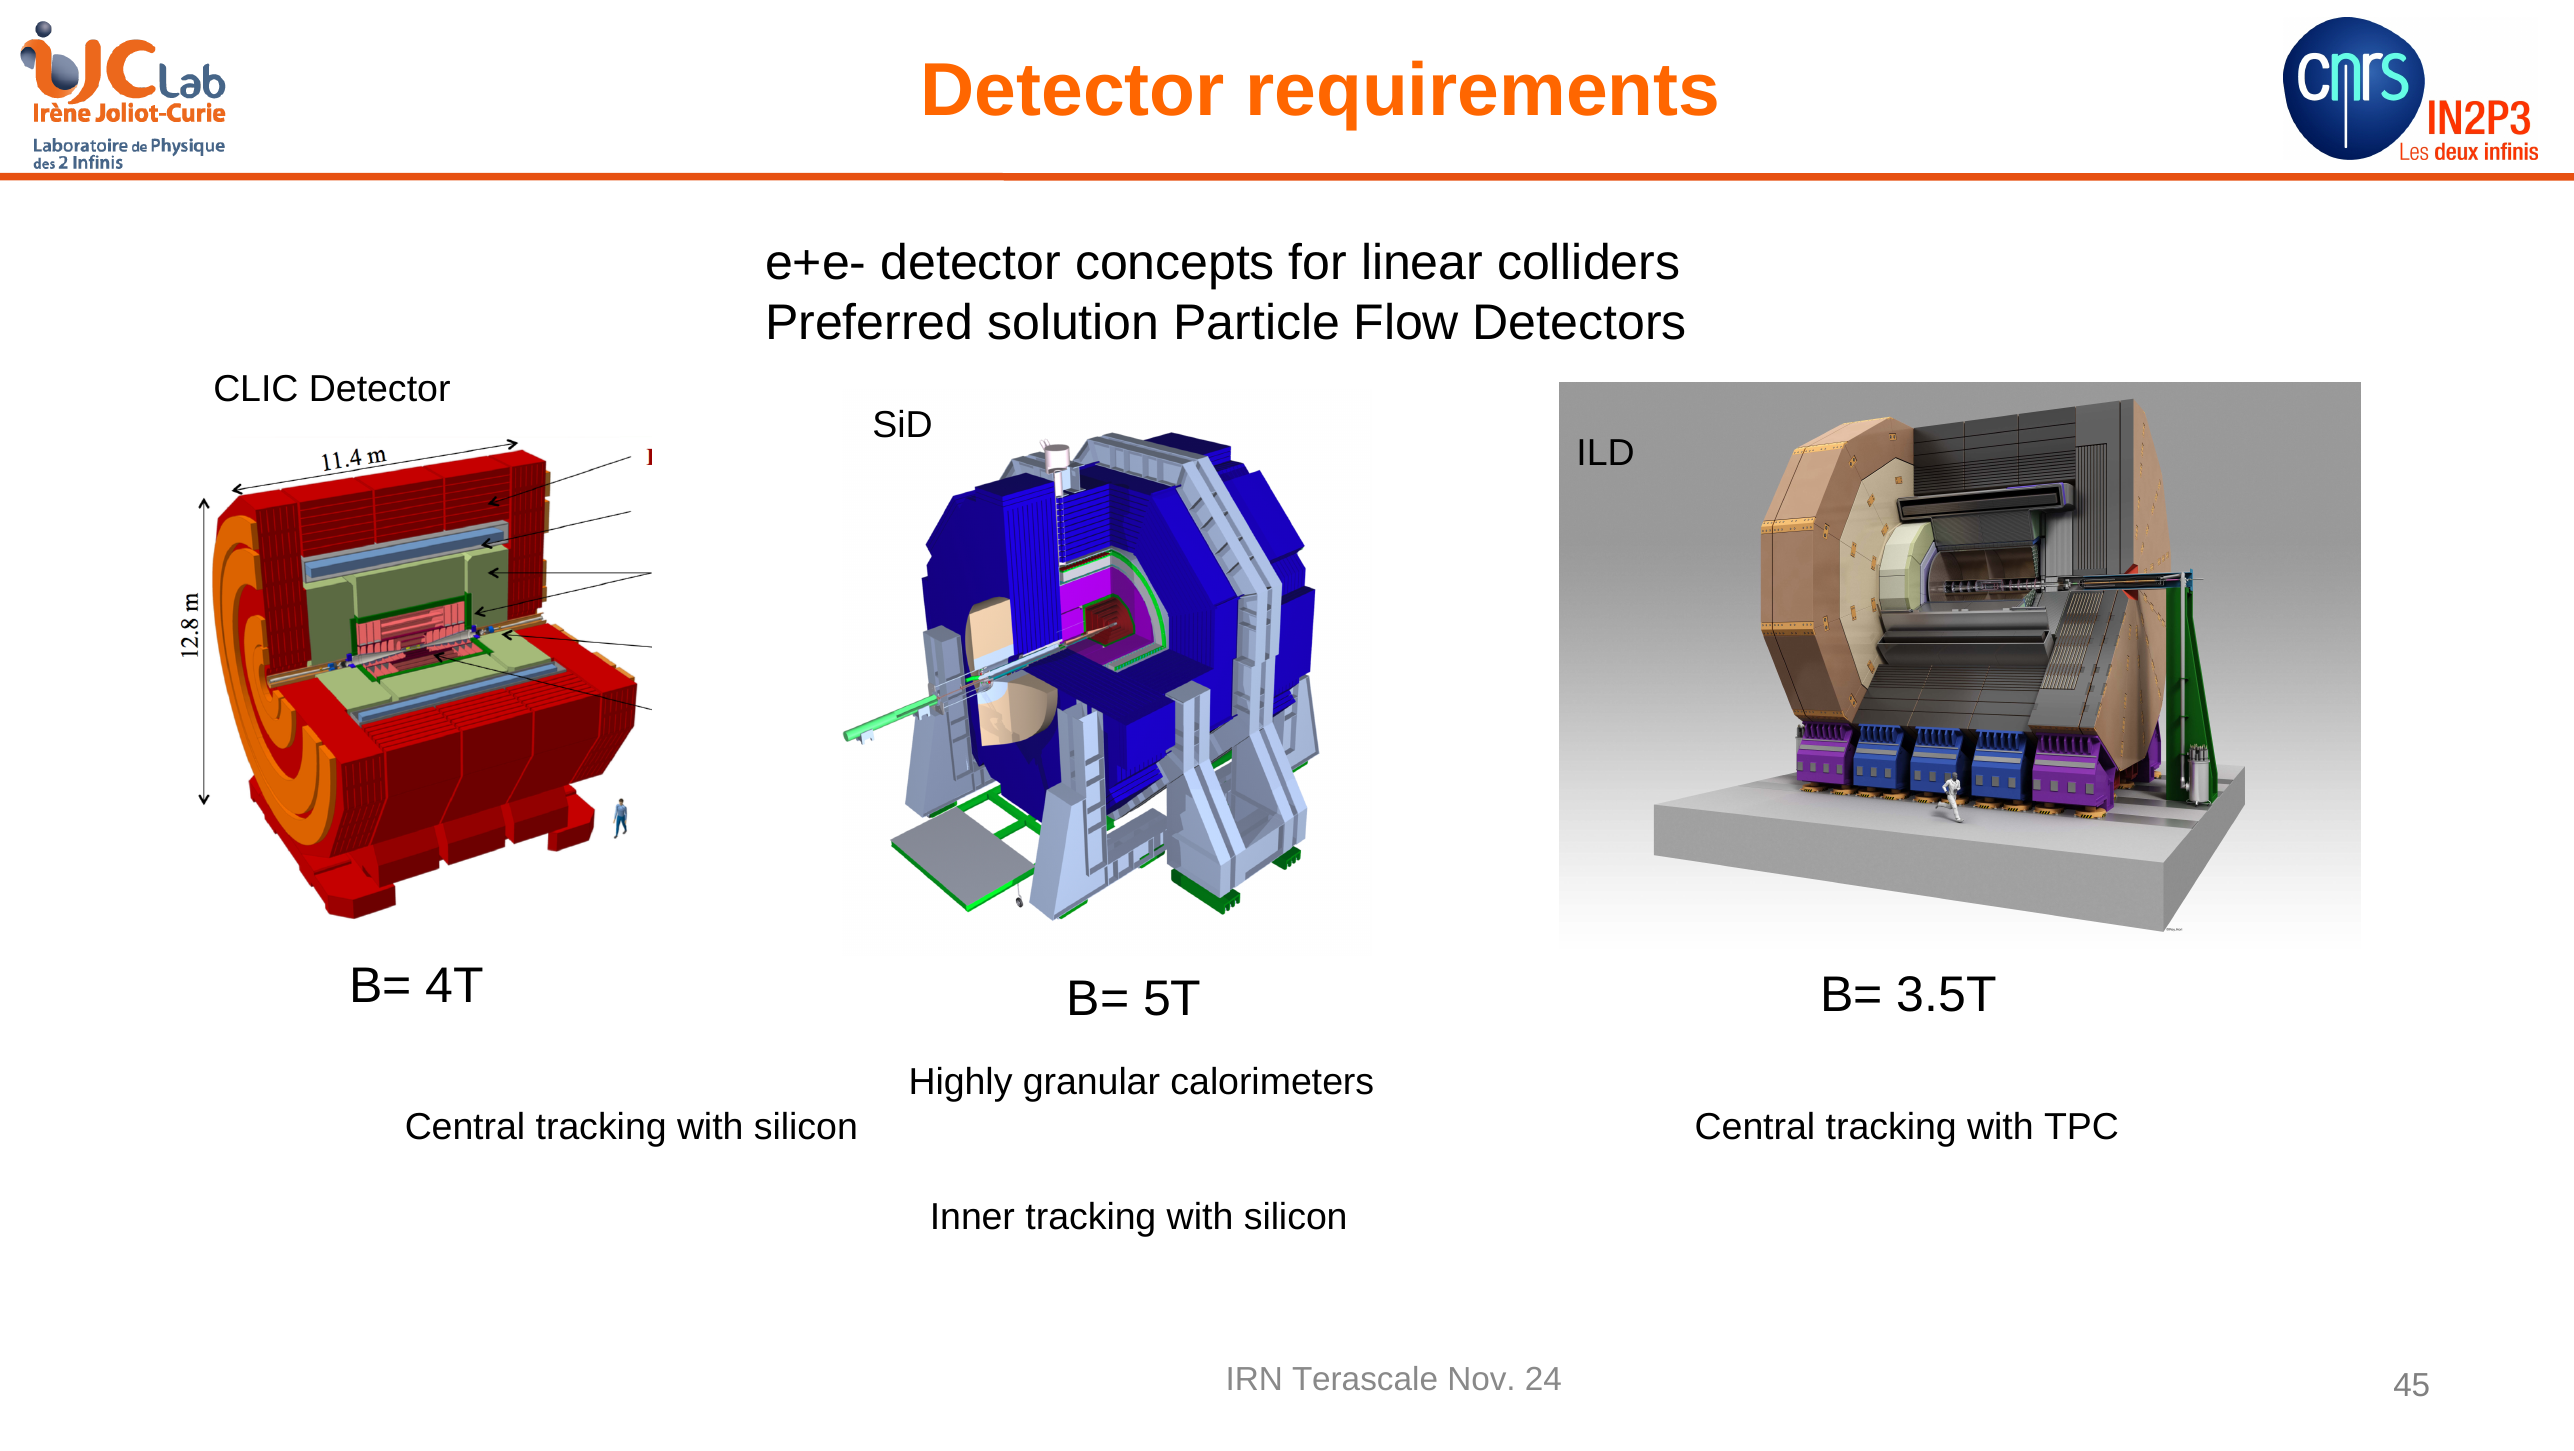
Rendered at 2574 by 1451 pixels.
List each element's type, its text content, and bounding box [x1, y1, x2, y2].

text_box SiD [857, 392, 1037, 485]
picture [1559, 382, 2361, 949]
text_box CLIC Detector [198, 356, 549, 429]
text_box B= 4T [334, 944, 500, 1069]
picture [4, 6, 241, 184]
title Detector requirements [226, 9, 2415, 162]
picture [2415, 17, 2538, 160]
text_box B= 5T [1052, 958, 1217, 1083]
text_box B= 3.5T [1805, 954, 2028, 1079]
text_box ILD [1561, 421, 1715, 546]
text_box e+e- detector concepts for linear colliders Preferred solution Particle Flow Detectors [750, 221, 1704, 357]
picture [168, 433, 652, 925]
picture [842, 389, 1372, 956]
text_box Highly granular calorimeters Central tracking with silicon Central tracking with TPC Inner tracking with silicon [285, 1050, 2266, 1290]
